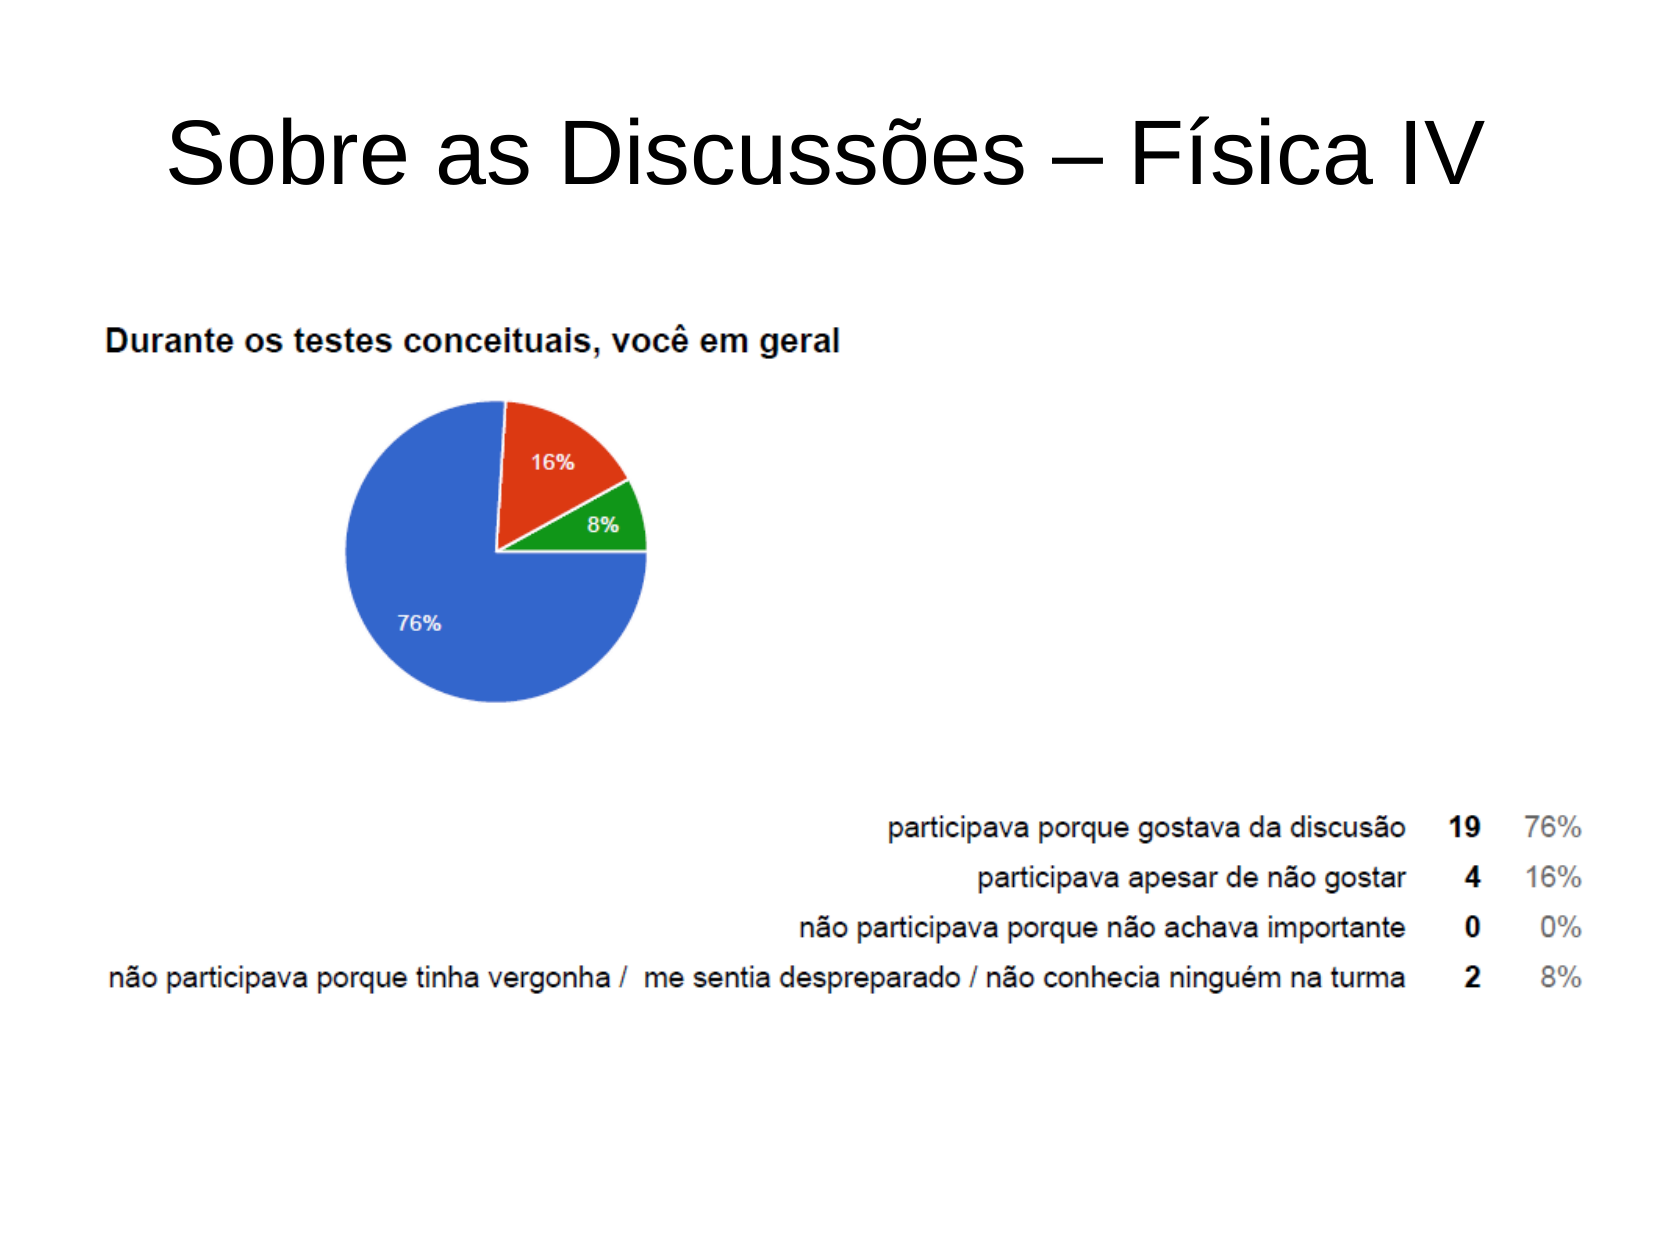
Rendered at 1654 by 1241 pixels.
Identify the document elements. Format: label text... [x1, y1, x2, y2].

picture [17, 301, 1654, 1022]
title Sobre as Discussões – Física IV [82, 49, 1571, 257]
